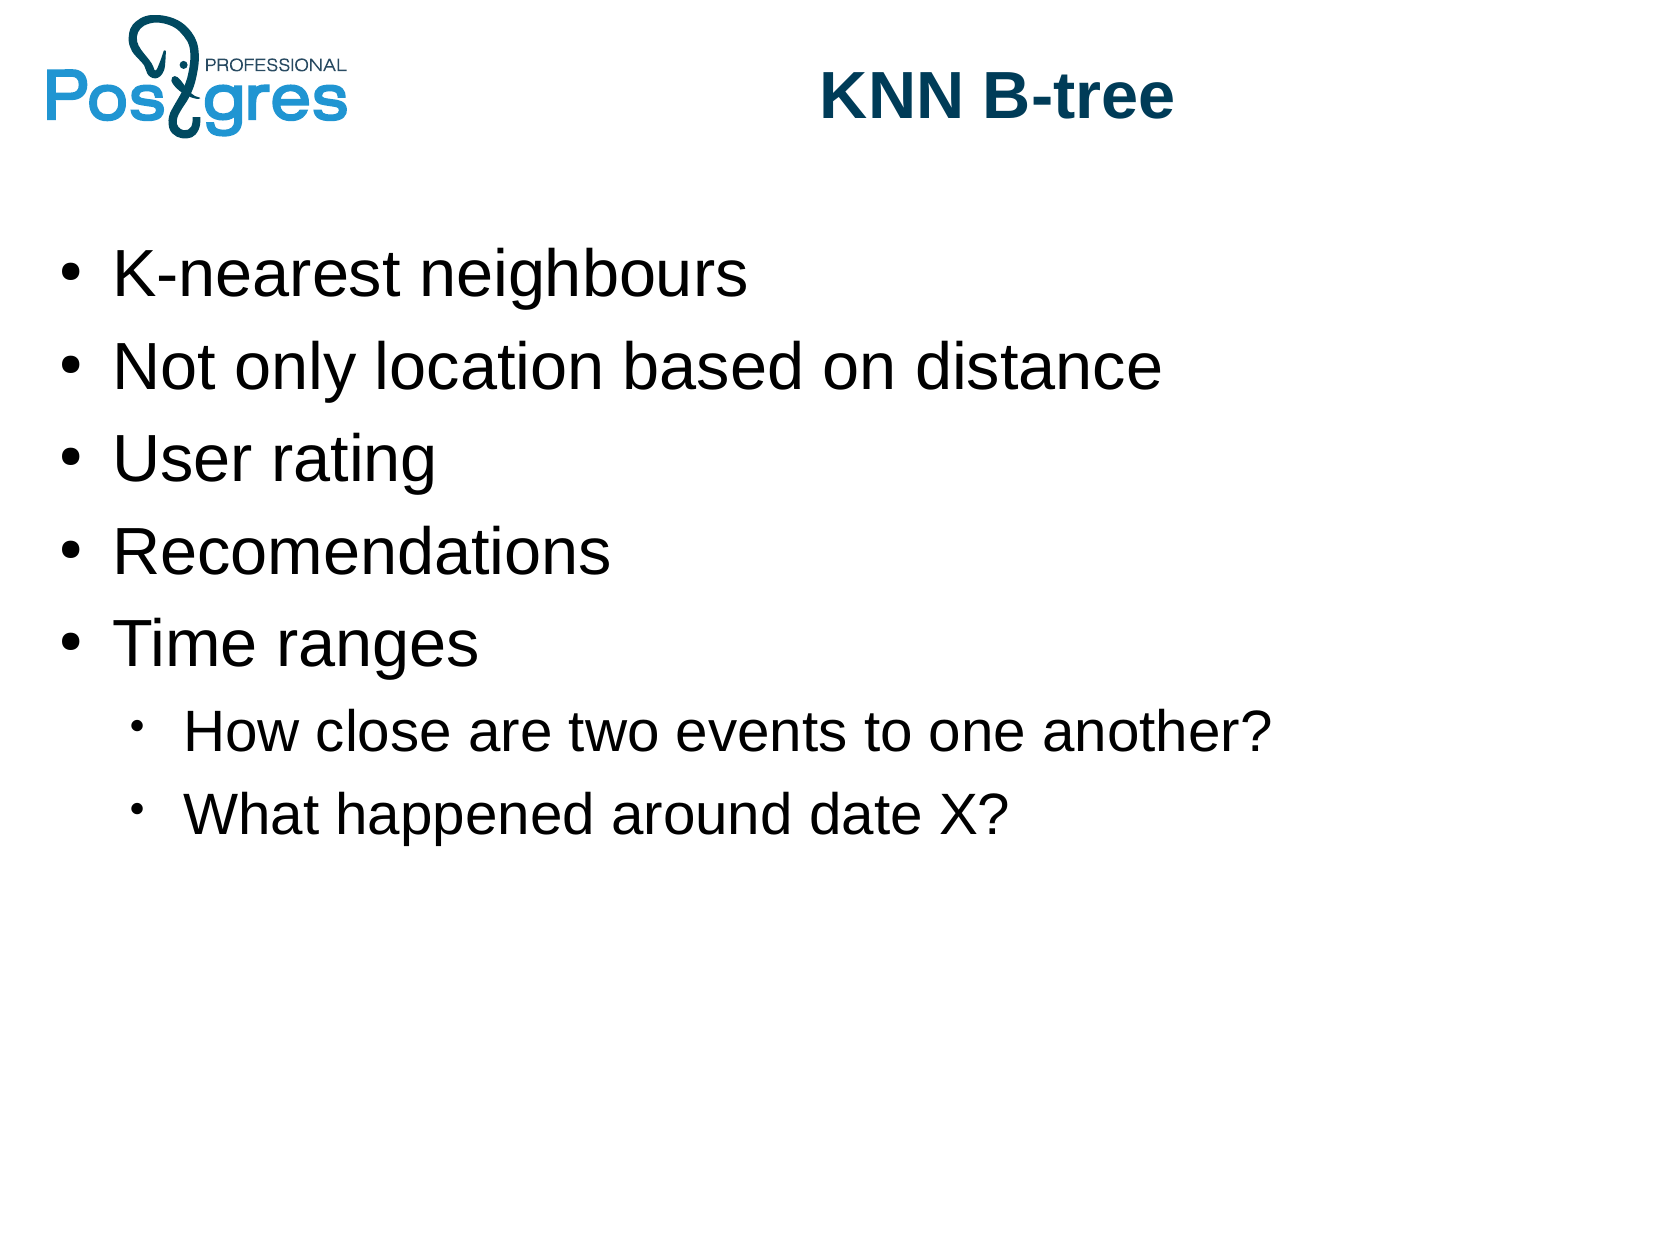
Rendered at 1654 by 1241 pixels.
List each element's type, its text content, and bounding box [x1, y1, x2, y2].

title KNN B-tree [389, 49, 1607, 142]
list K-nearest neighbours Not only location based on distance User rating Recomendations Time ranges How close are two events to one another? What happened around date X? [41, 236, 1601, 1193]
